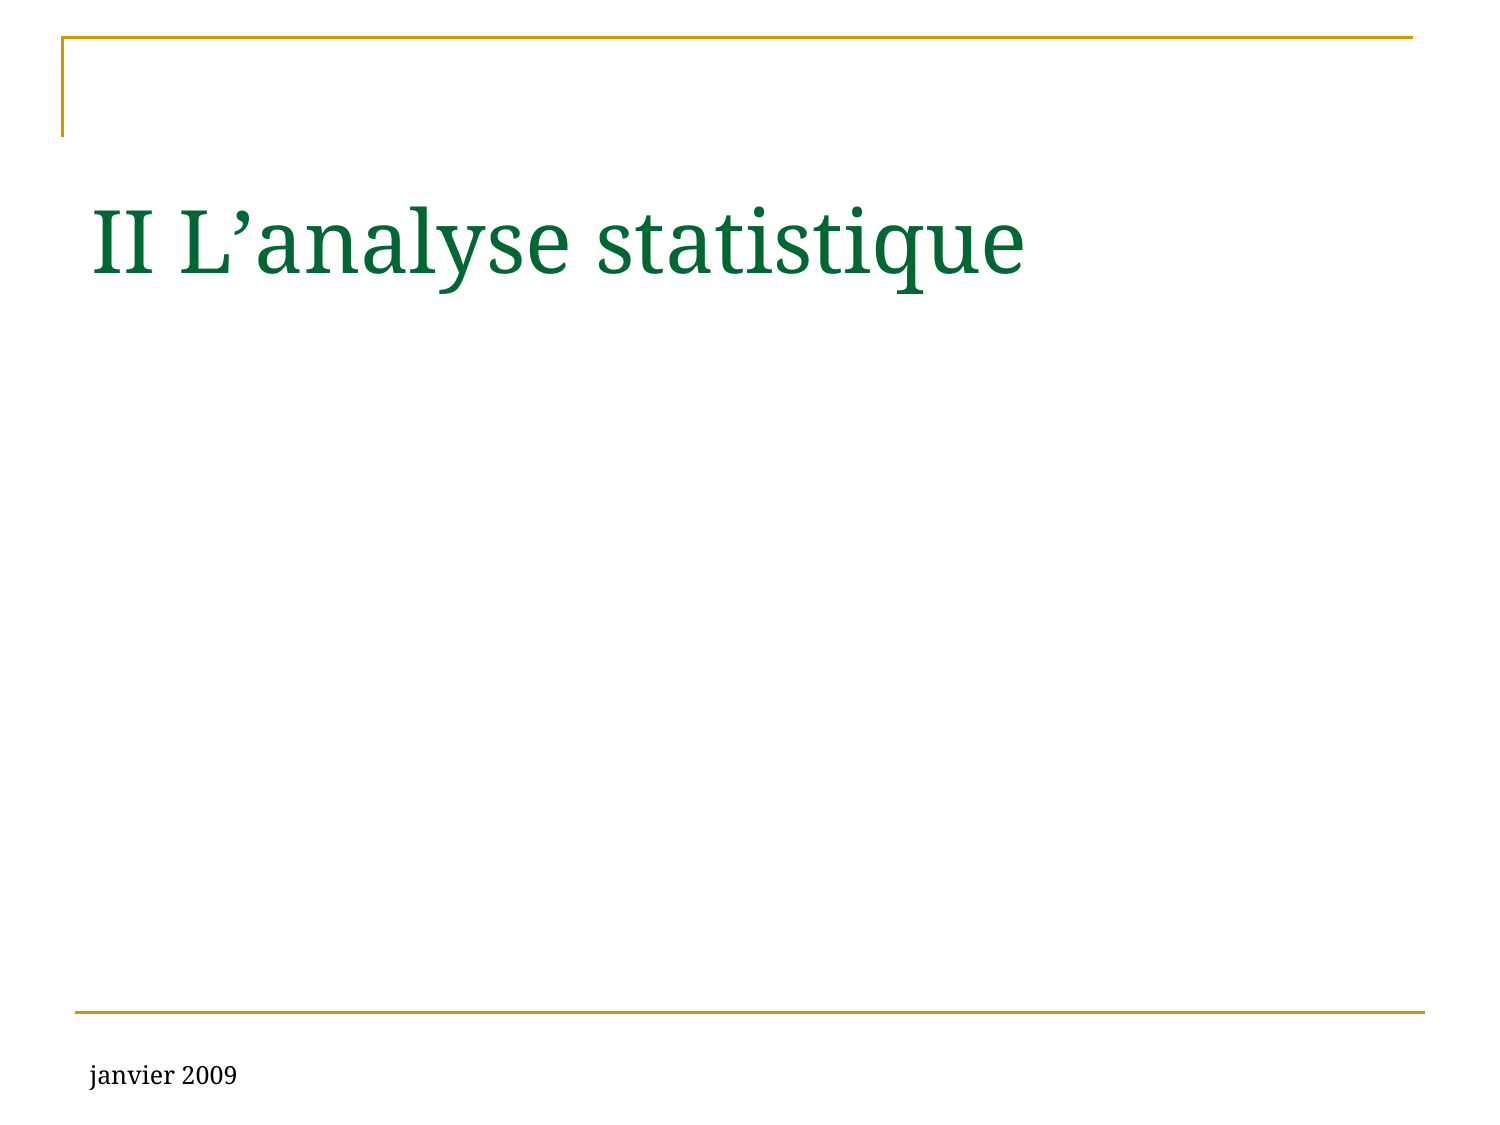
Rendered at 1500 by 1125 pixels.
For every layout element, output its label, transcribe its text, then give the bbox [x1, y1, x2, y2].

title II L’analyse statistique [76, 172, 1427, 360]
